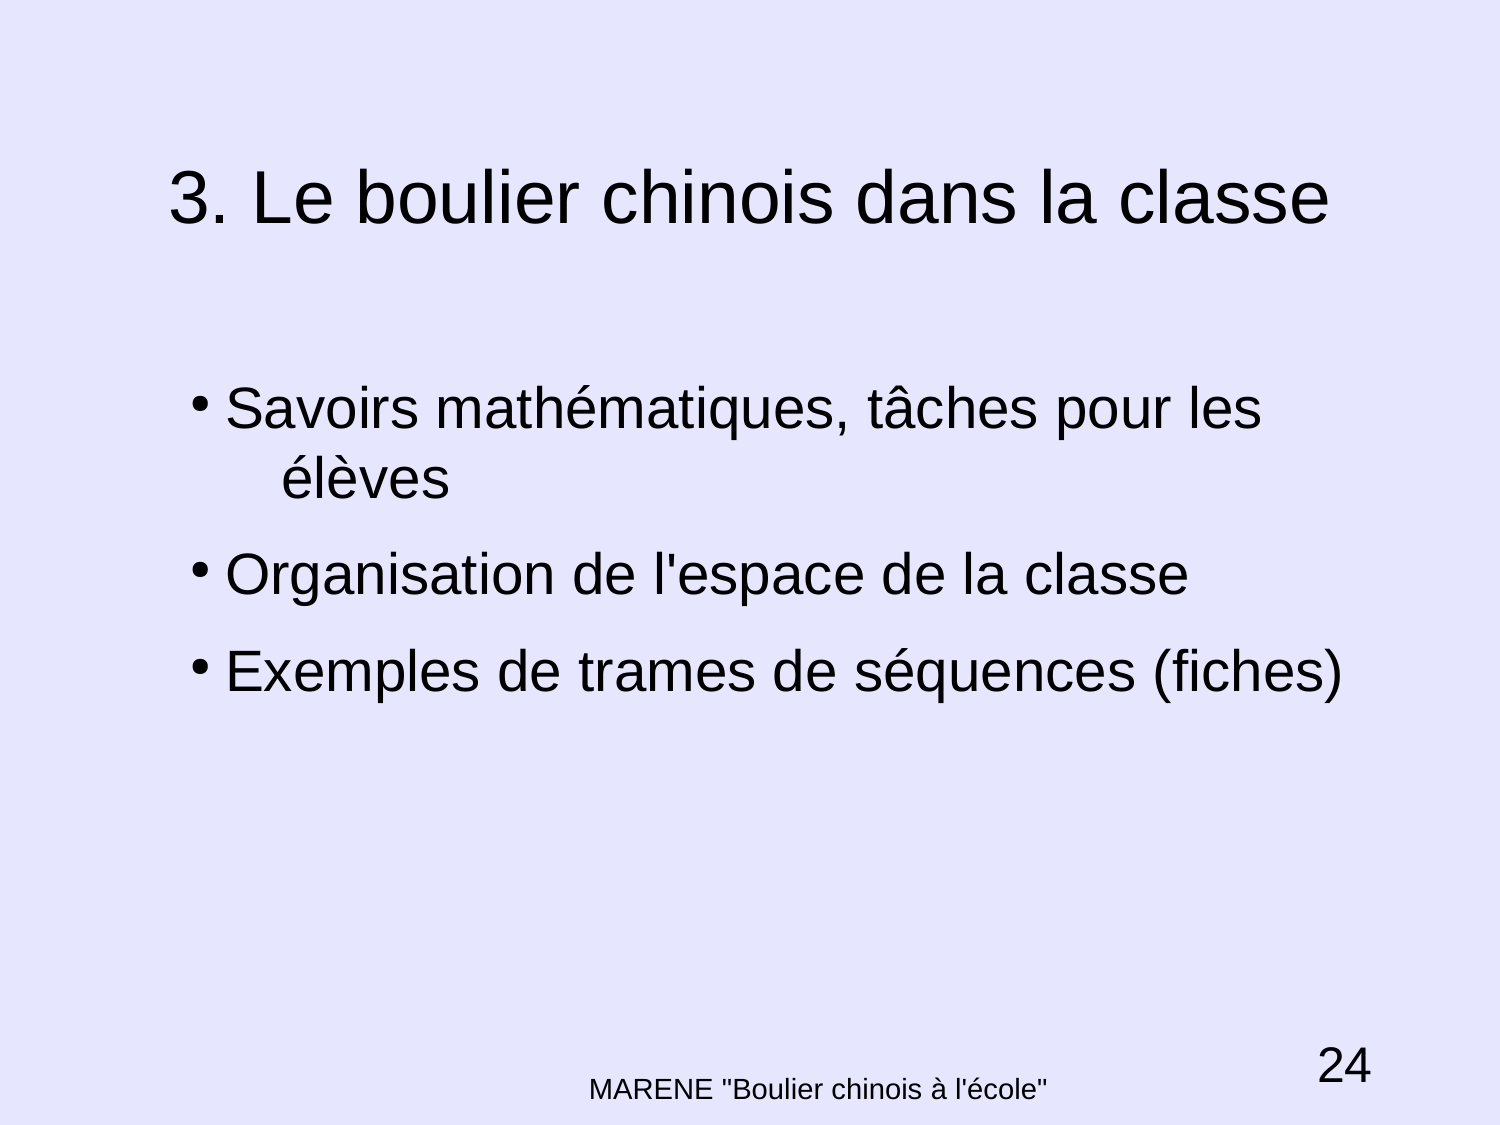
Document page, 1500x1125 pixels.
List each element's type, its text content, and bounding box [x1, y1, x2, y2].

list Savoirs mathématiques, tâches pour les élèves Organisation de l'espace de la classe Exemples de trames de séquences (fiches) [174, 362, 1450, 1038]
title 3. Le boulier chinois dans la classe [112, 99, 1388, 288]
